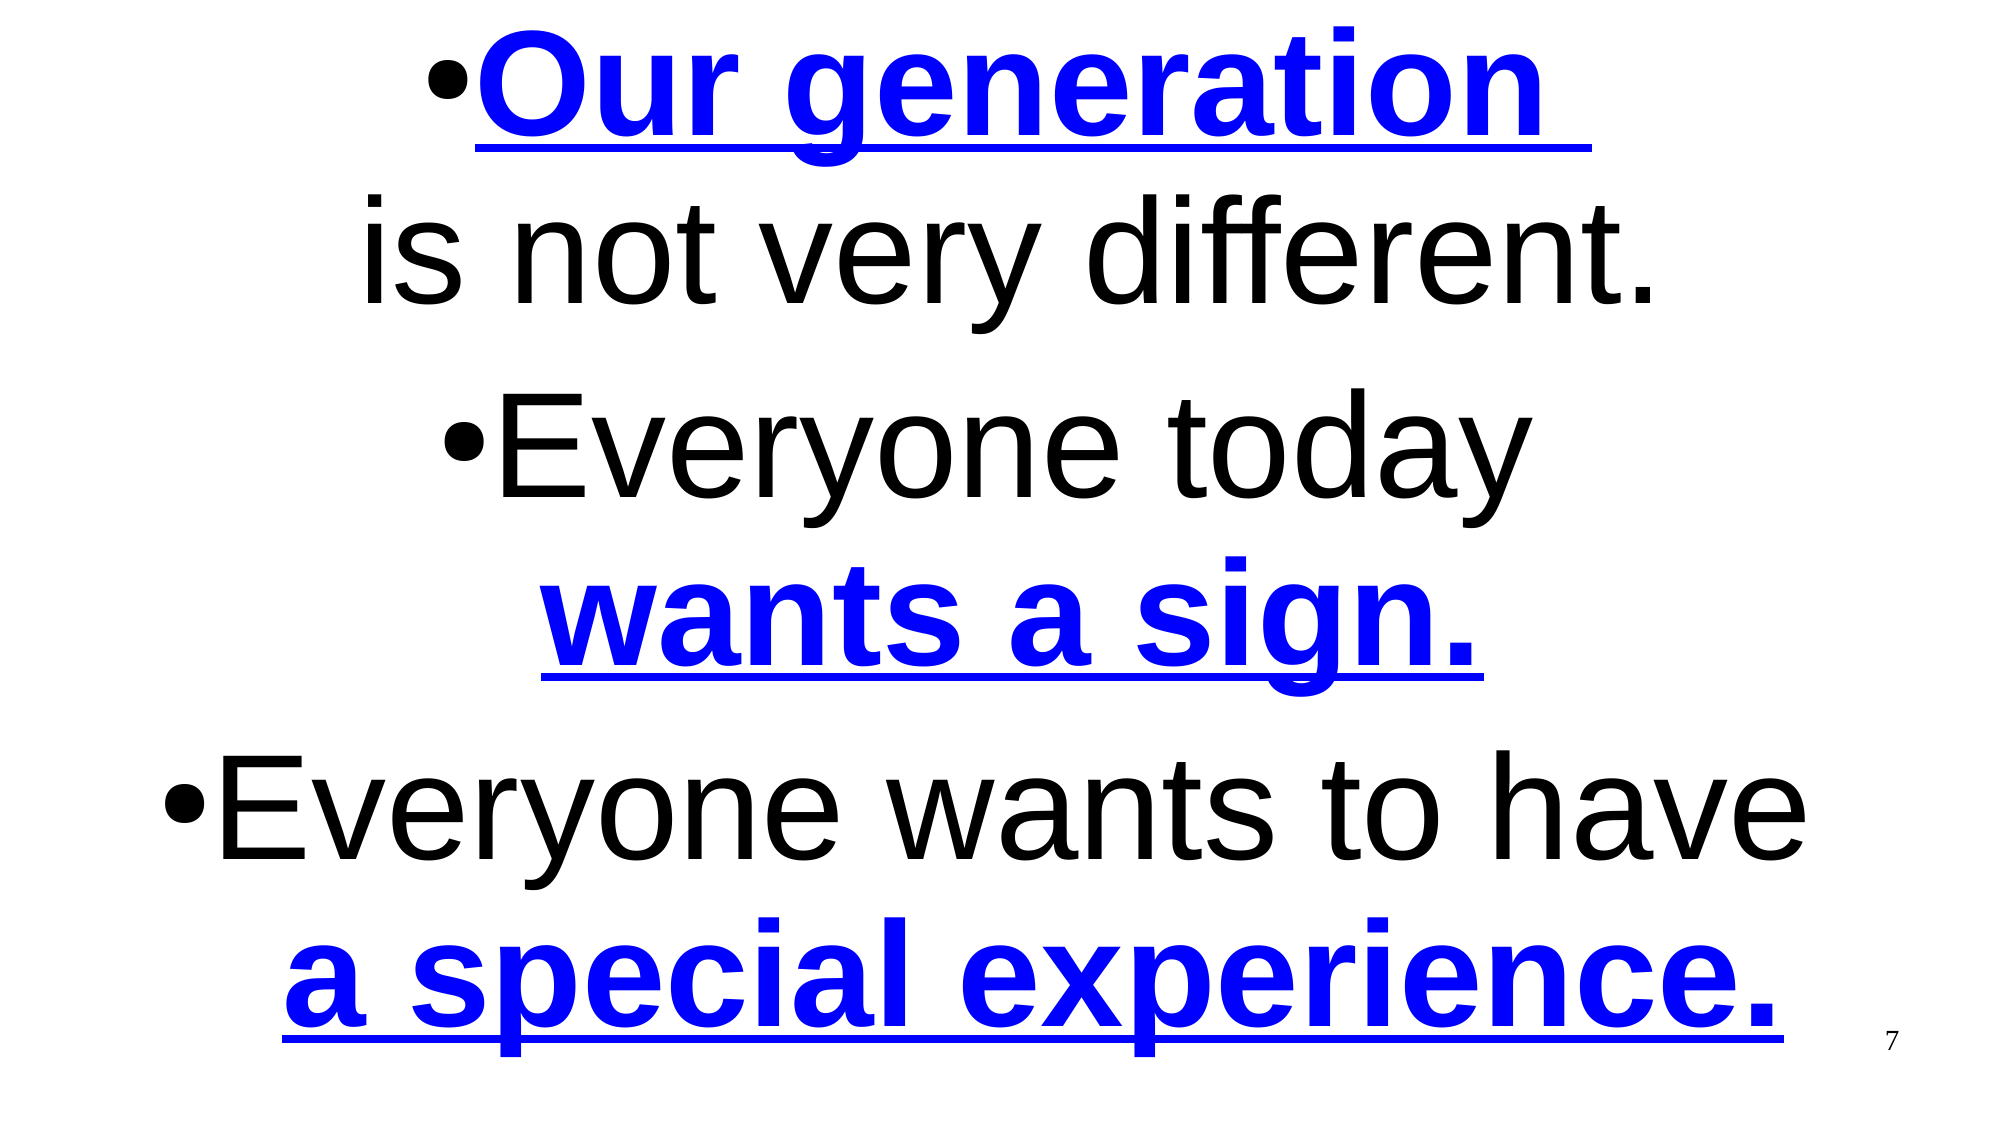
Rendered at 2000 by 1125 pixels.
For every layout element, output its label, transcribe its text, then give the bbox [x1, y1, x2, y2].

list Our generation is not very different. Everyone today wants a sign. Everyone wants to have a special experience. [0, 0, 1996, 1123]
